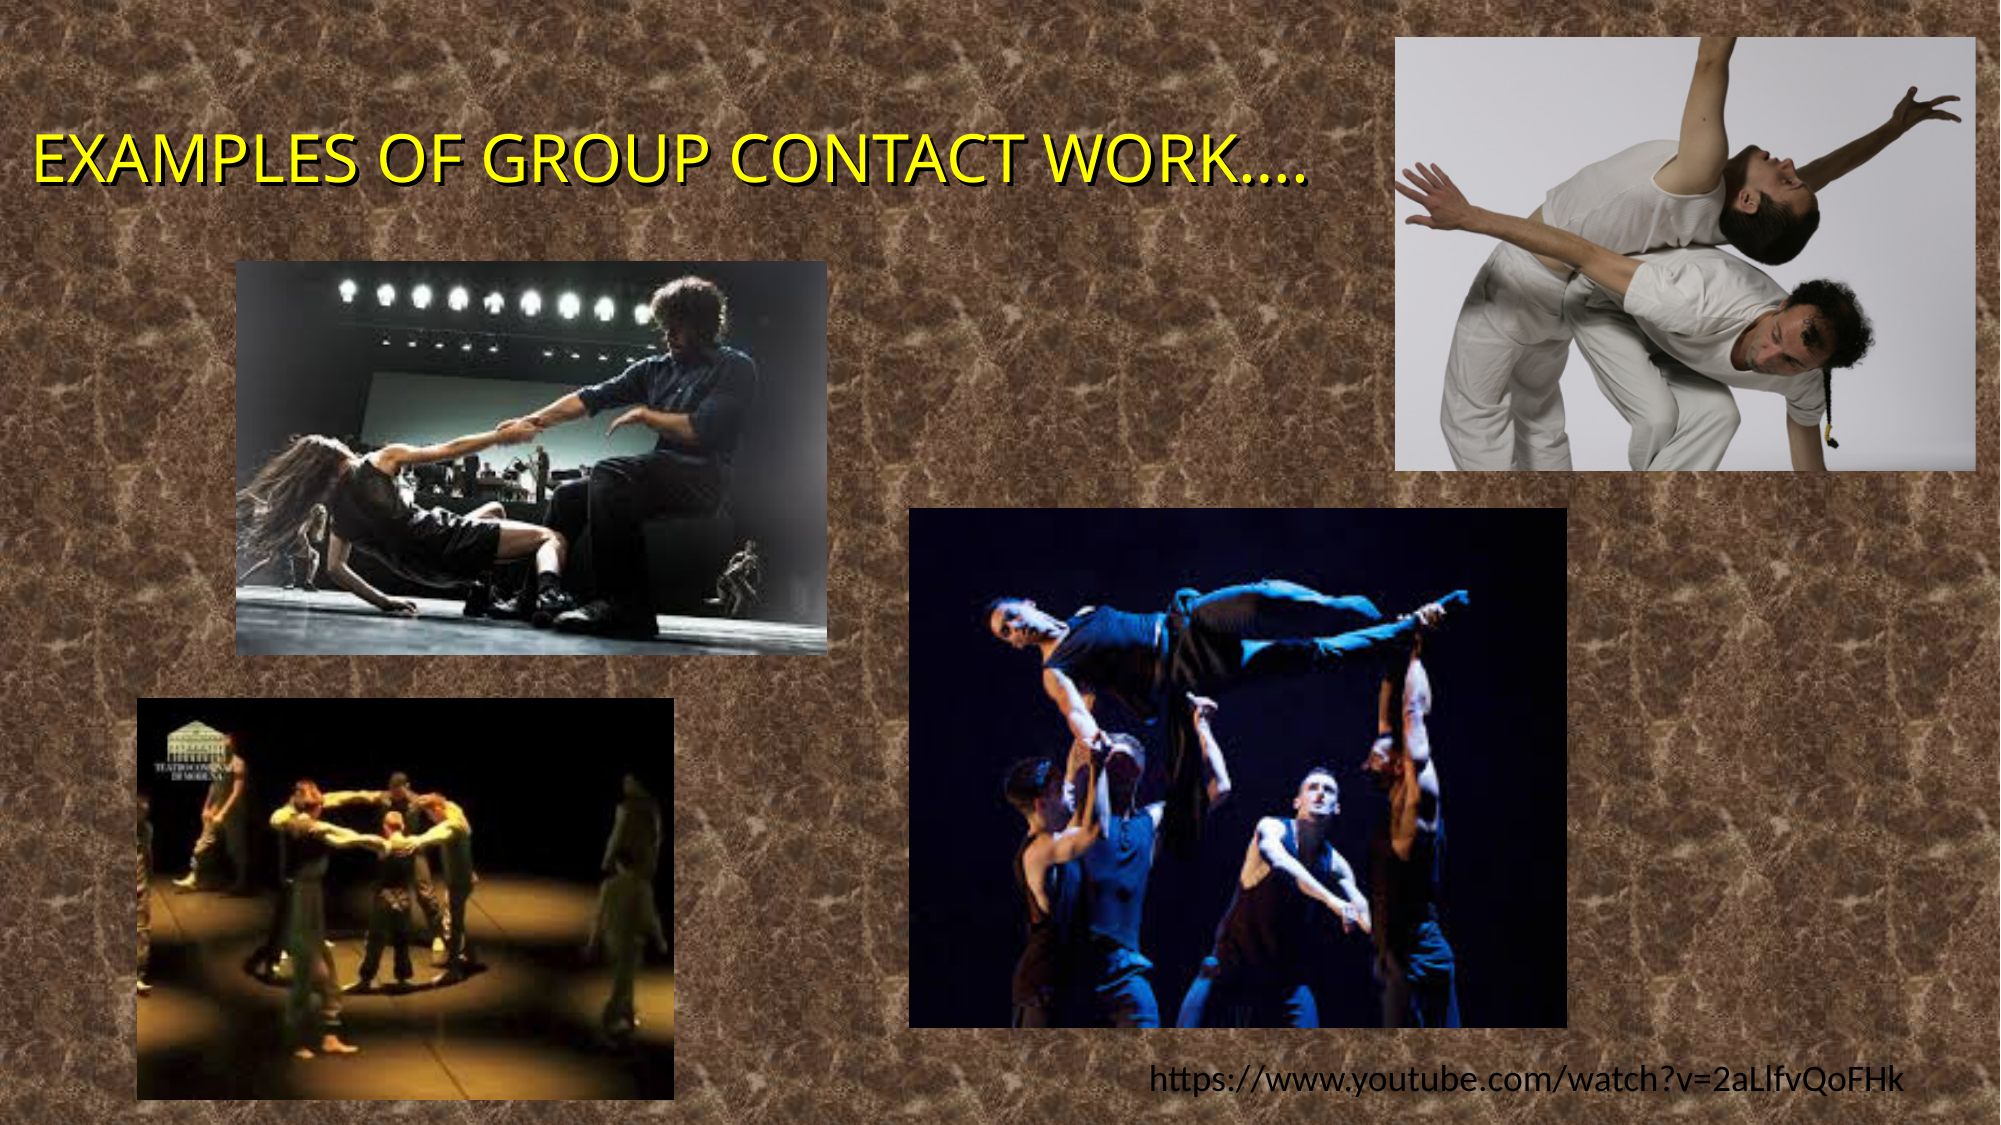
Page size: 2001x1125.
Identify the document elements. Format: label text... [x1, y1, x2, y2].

picture [909, 508, 1567, 1028]
picture [236, 262, 827, 655]
picture [137, 698, 674, 1100]
title Examples of group contact work…. [15, 0, 1396, 313]
text_box https://www.youtube.com/watch?v=2aLlfvQoFHk [1134, 1047, 1920, 1125]
picture [1395, 37, 1976, 471]
